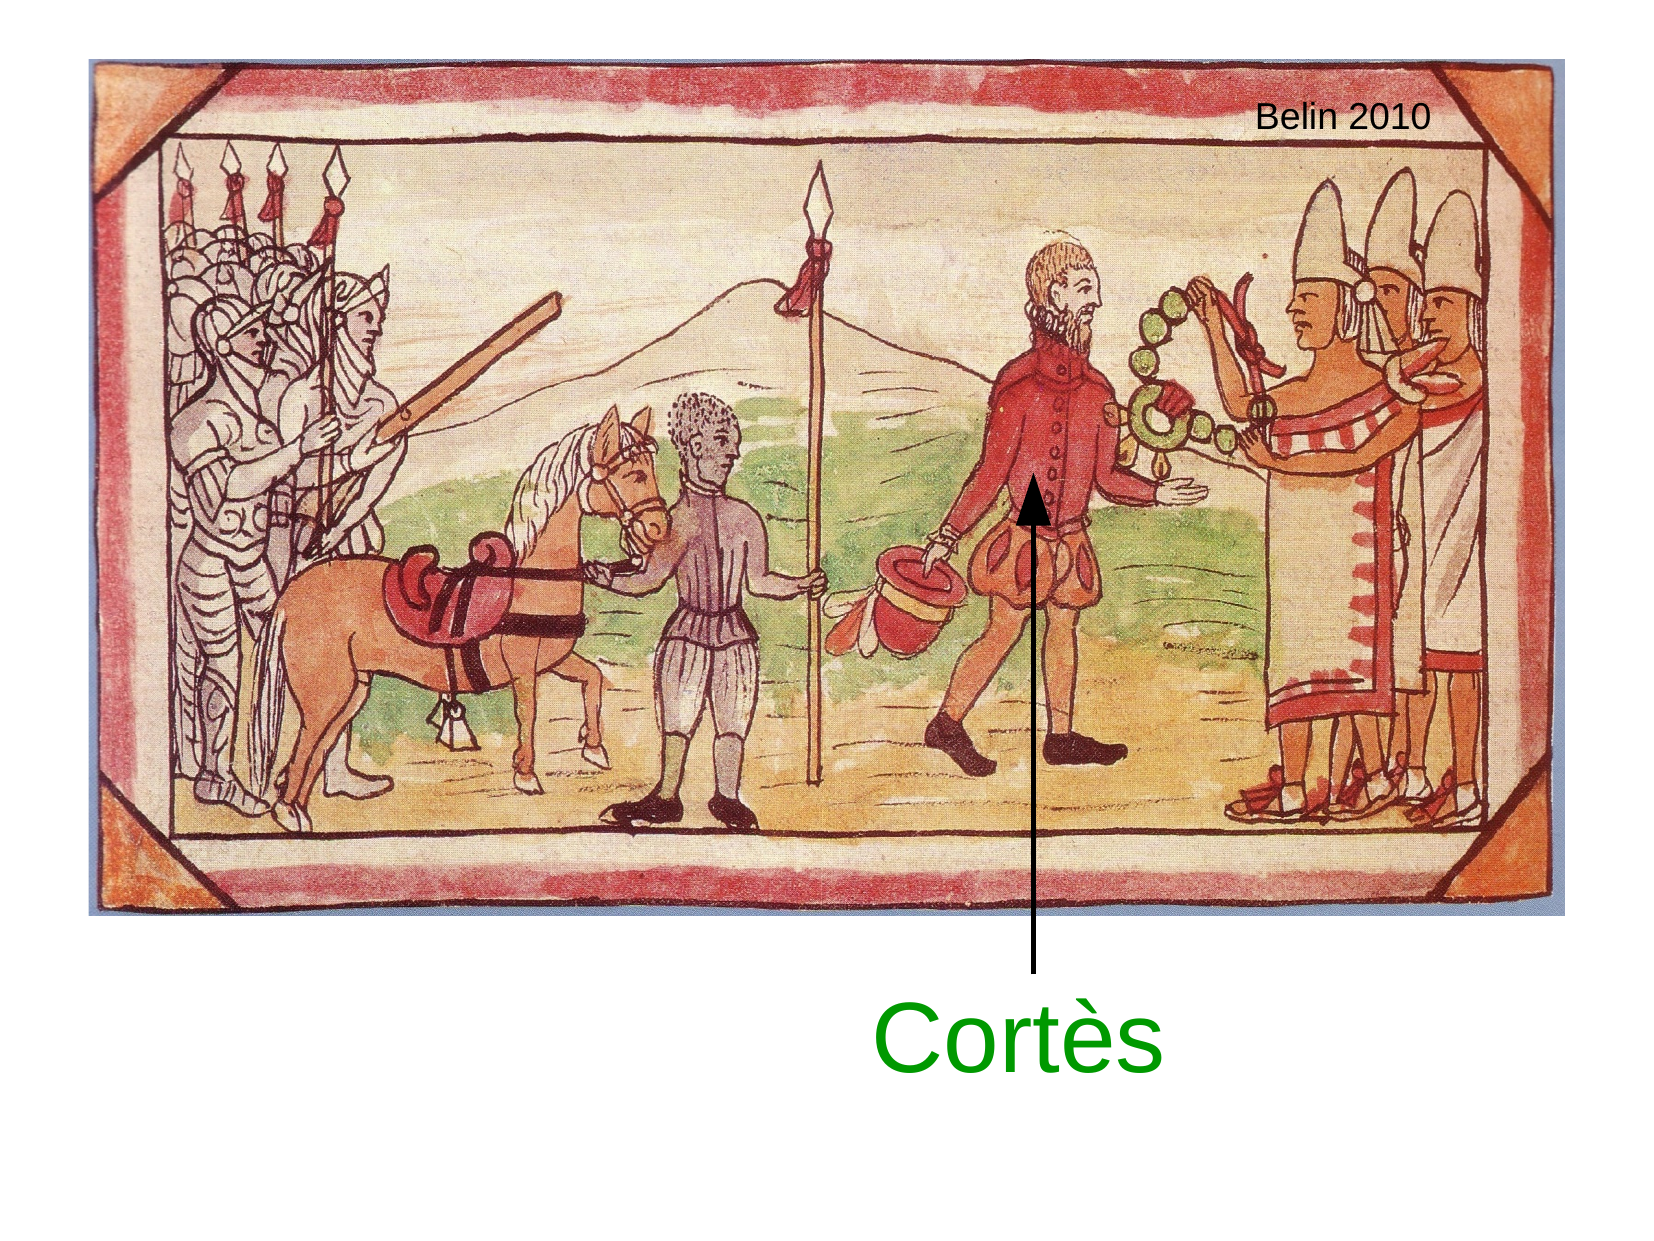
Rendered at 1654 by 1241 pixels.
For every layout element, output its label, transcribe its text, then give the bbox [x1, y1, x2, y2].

text_box Cortès [797, 974, 1241, 1101]
picture [88, 59, 1565, 916]
text_box Belin 2010 [1240, 88, 1477, 146]
